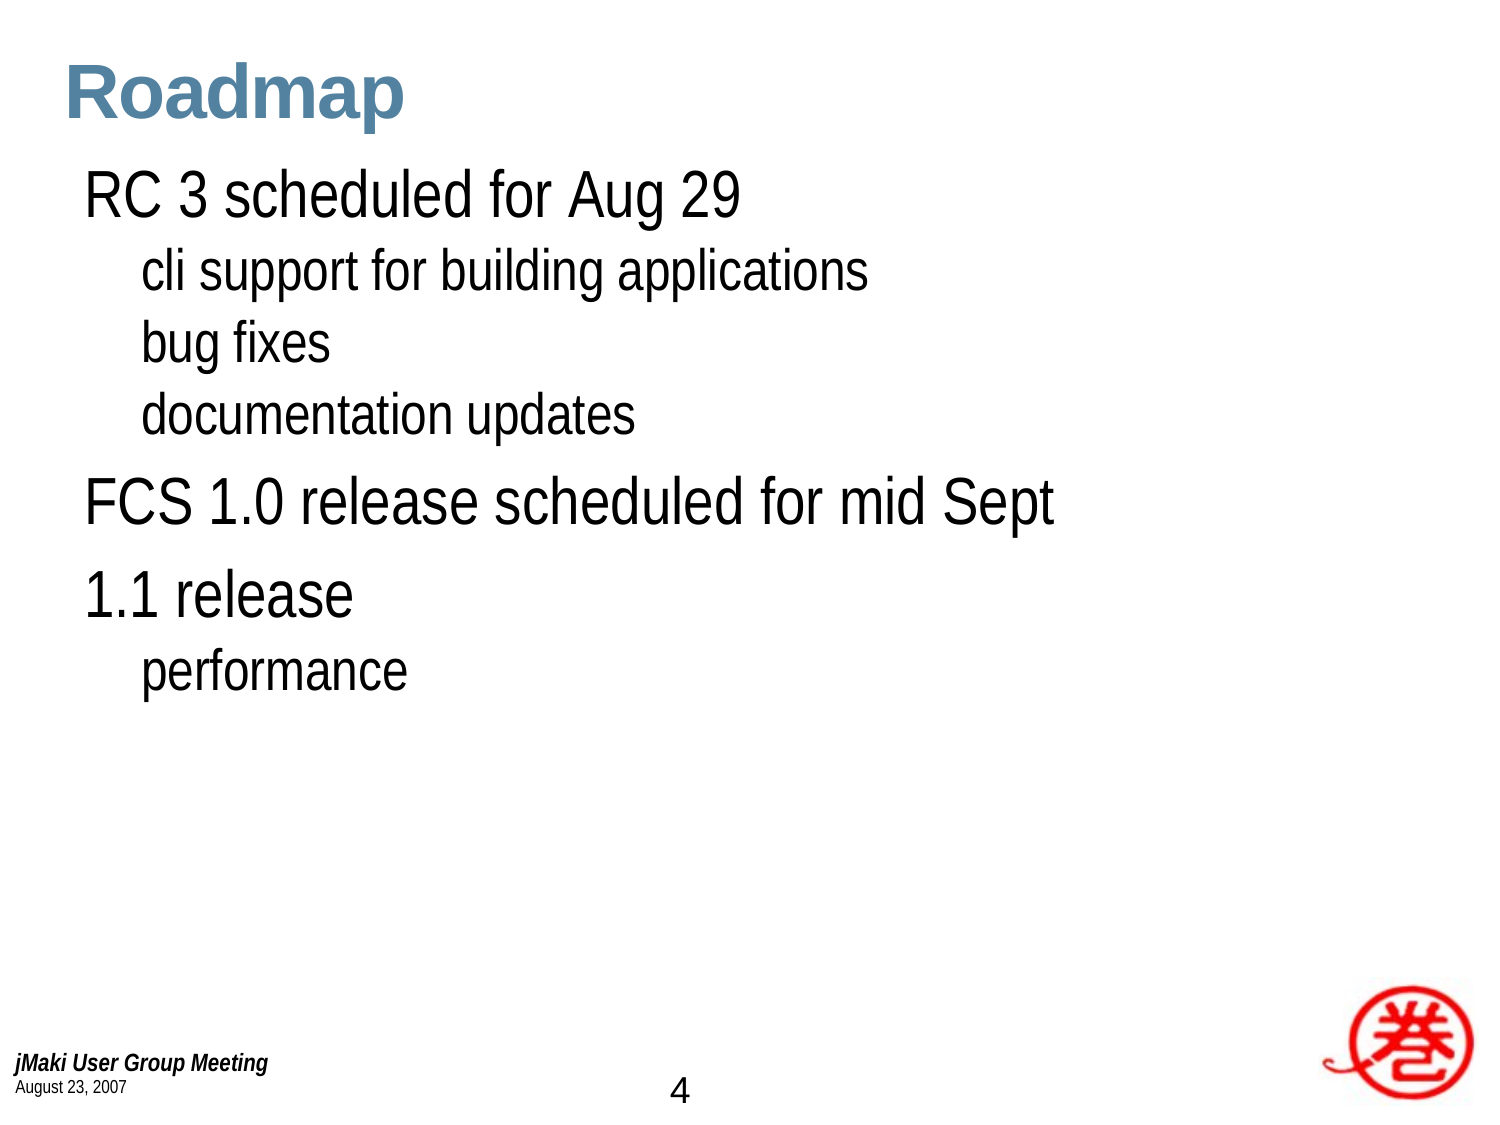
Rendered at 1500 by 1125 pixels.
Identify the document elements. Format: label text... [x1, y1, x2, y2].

list RC 3 scheduled for Aug 29 cli support for building applications bug fixes documentation updates FCS 1.0 release scheduled for mid Sept 1.1 release performance [64, 165, 1426, 860]
title Roadmap [64, 57, 1427, 162]
picture [1318, 977, 1479, 1106]
